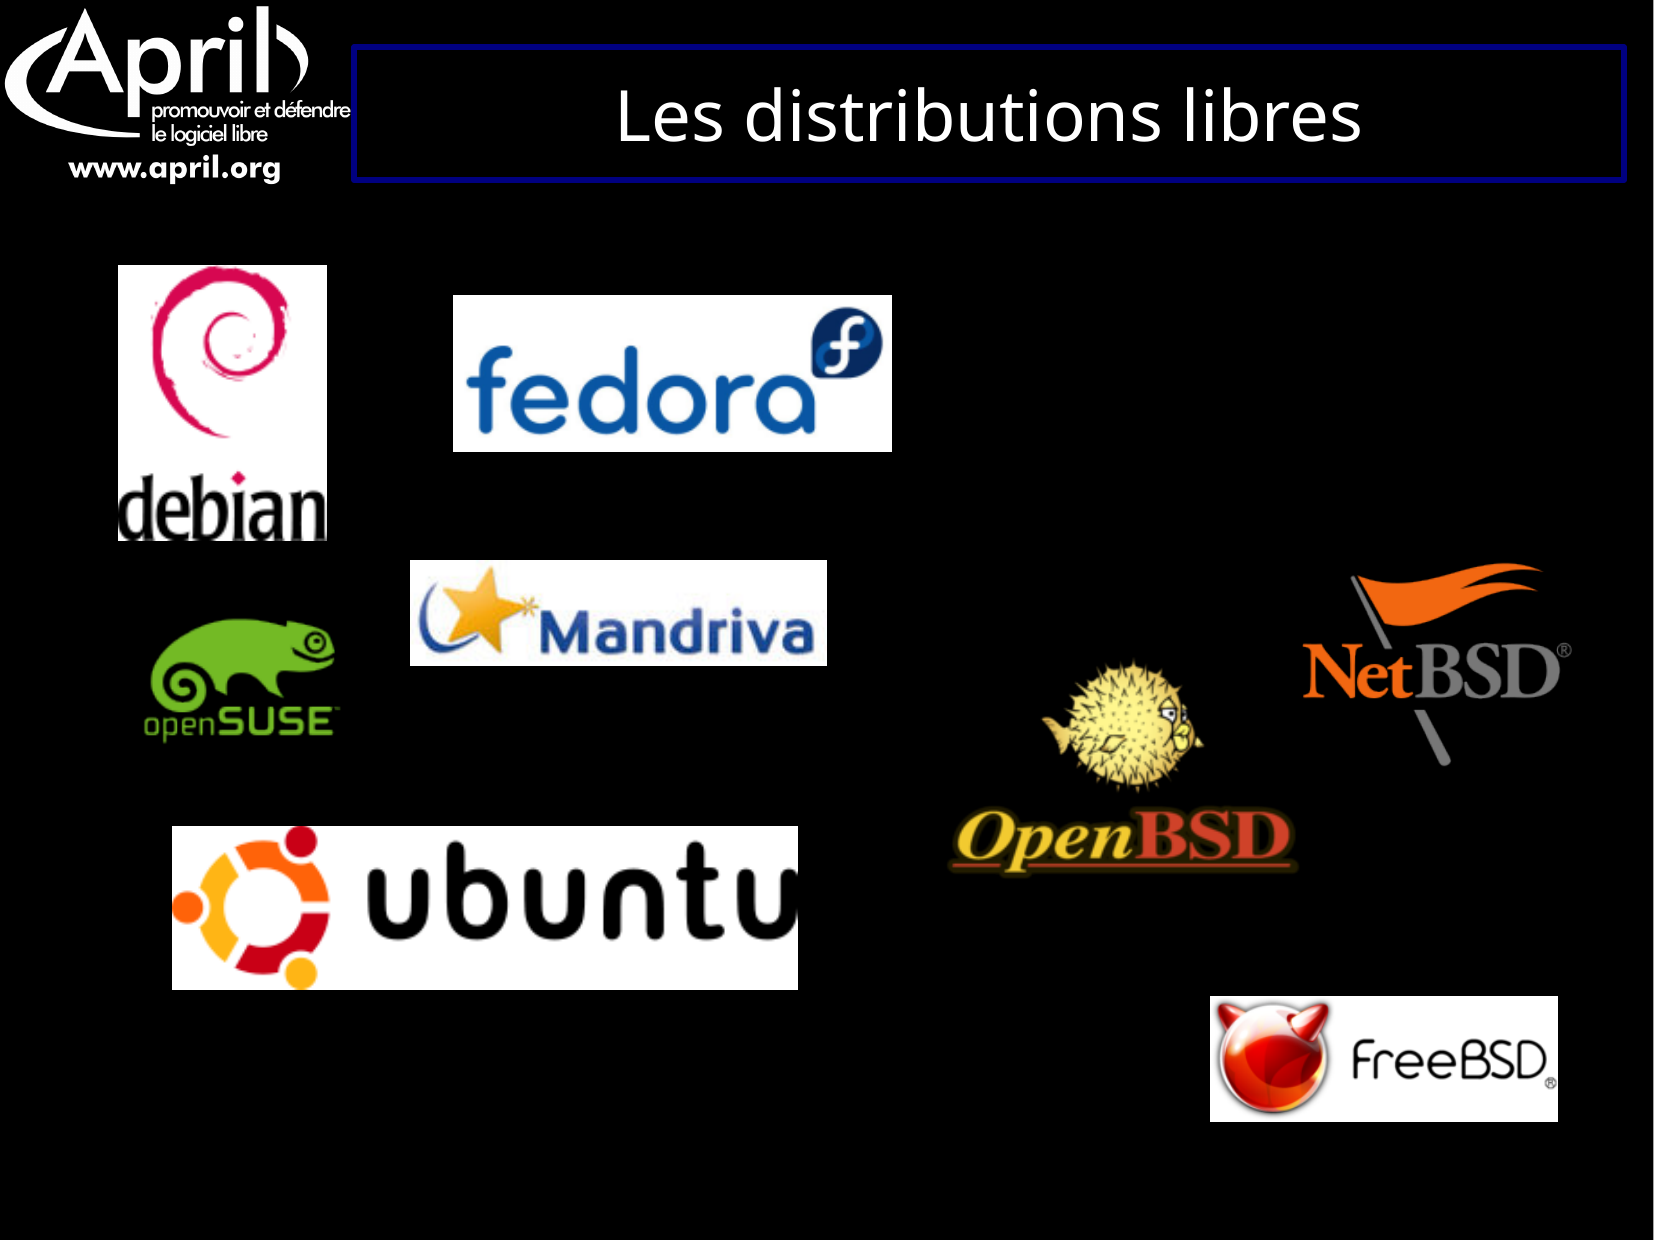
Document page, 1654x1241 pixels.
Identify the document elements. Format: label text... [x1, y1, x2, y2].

picture [944, 560, 1575, 882]
picture [88, 560, 402, 797]
picture [118, 265, 327, 541]
picture [1210, 996, 1558, 1123]
picture [410, 560, 827, 666]
picture [0, 0, 355, 200]
title Les distributions libres [354, 47, 1625, 181]
picture [453, 295, 892, 452]
picture [172, 826, 798, 990]
